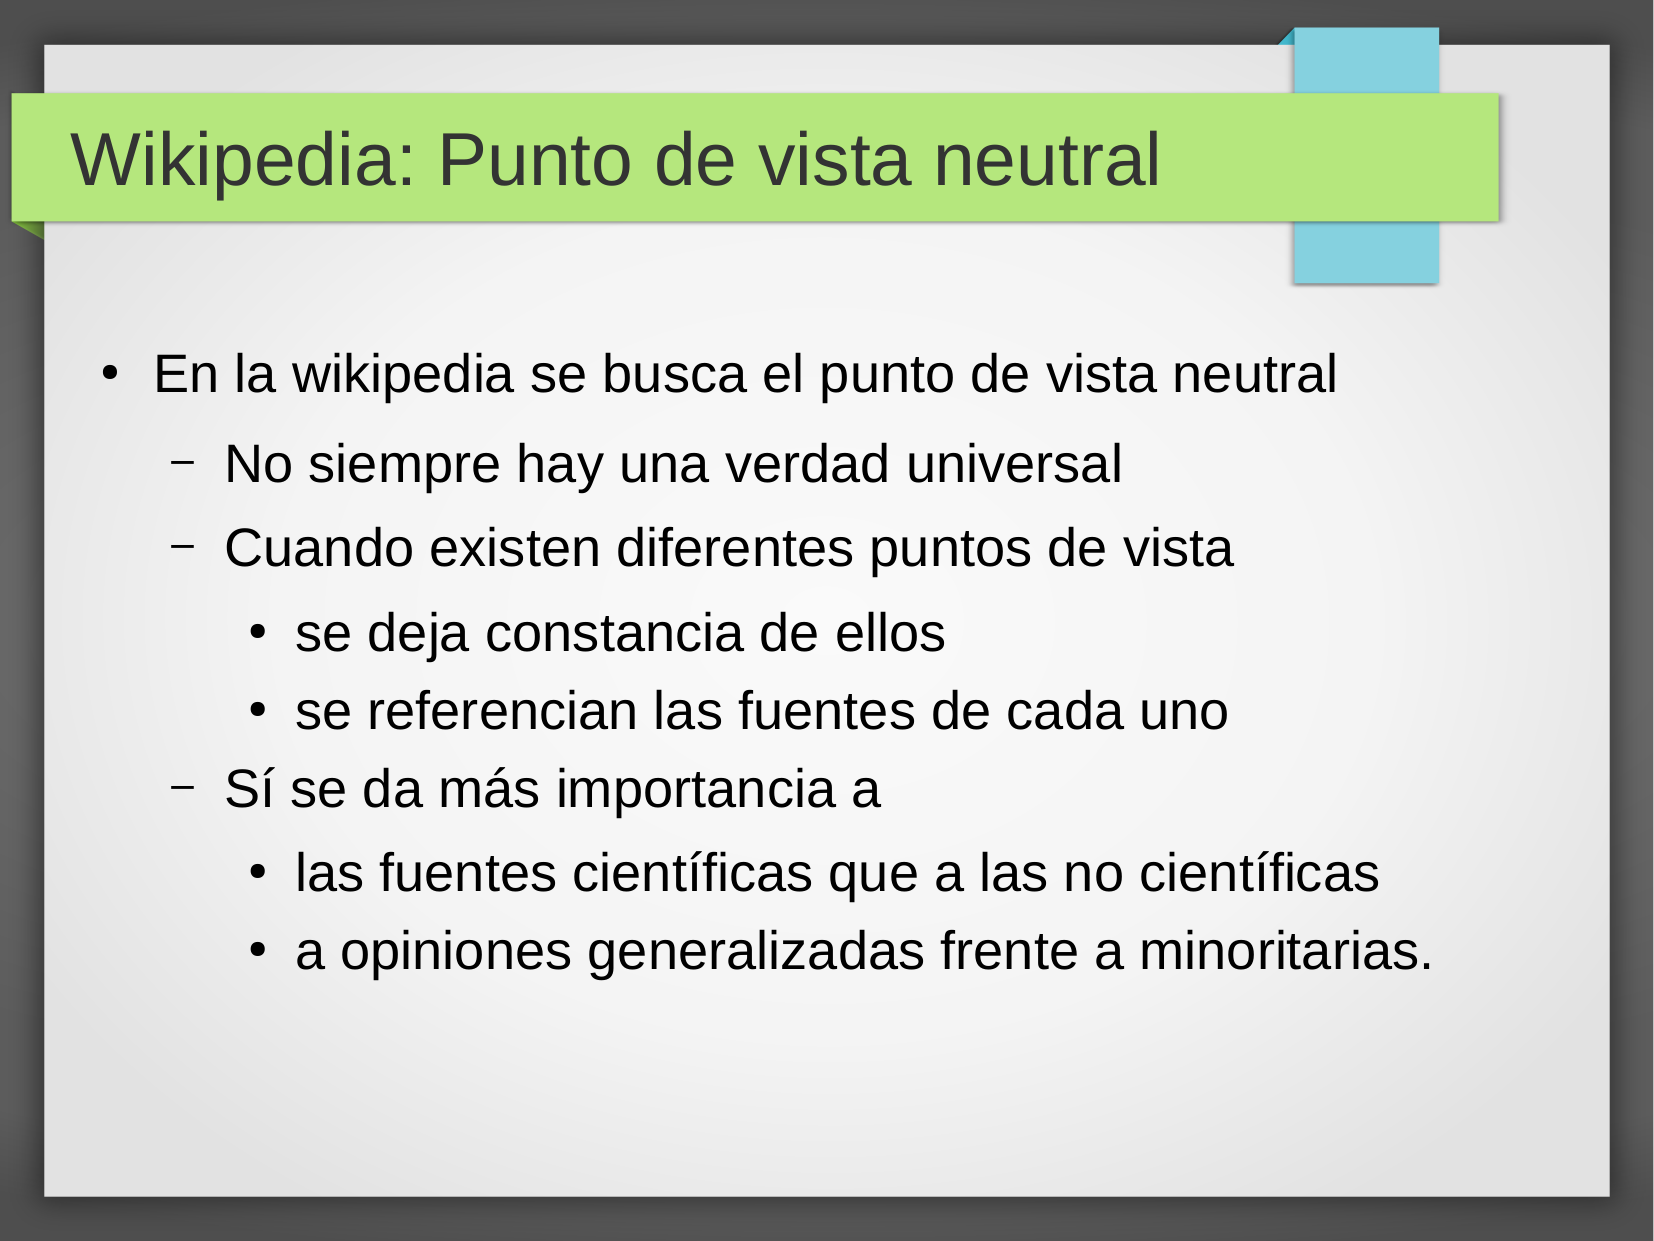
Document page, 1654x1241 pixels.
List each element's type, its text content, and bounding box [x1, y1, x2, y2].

picture [0, 0, 1654, 1241]
title Wikipedia: Punto de vista neutral [70, 106, 1229, 213]
list En la wikipedia se busca el punto de vista neutral No siempre hay una verdad universal Cuando existen diferentes puntos de vista se deja constancia de ellos se referencian las fuentes de cada uno Sí se da más importancia a las fuentes científicas que a las no científicas a opiniones generalizadas frente a minoritarias. [82, 343, 1538, 1063]
